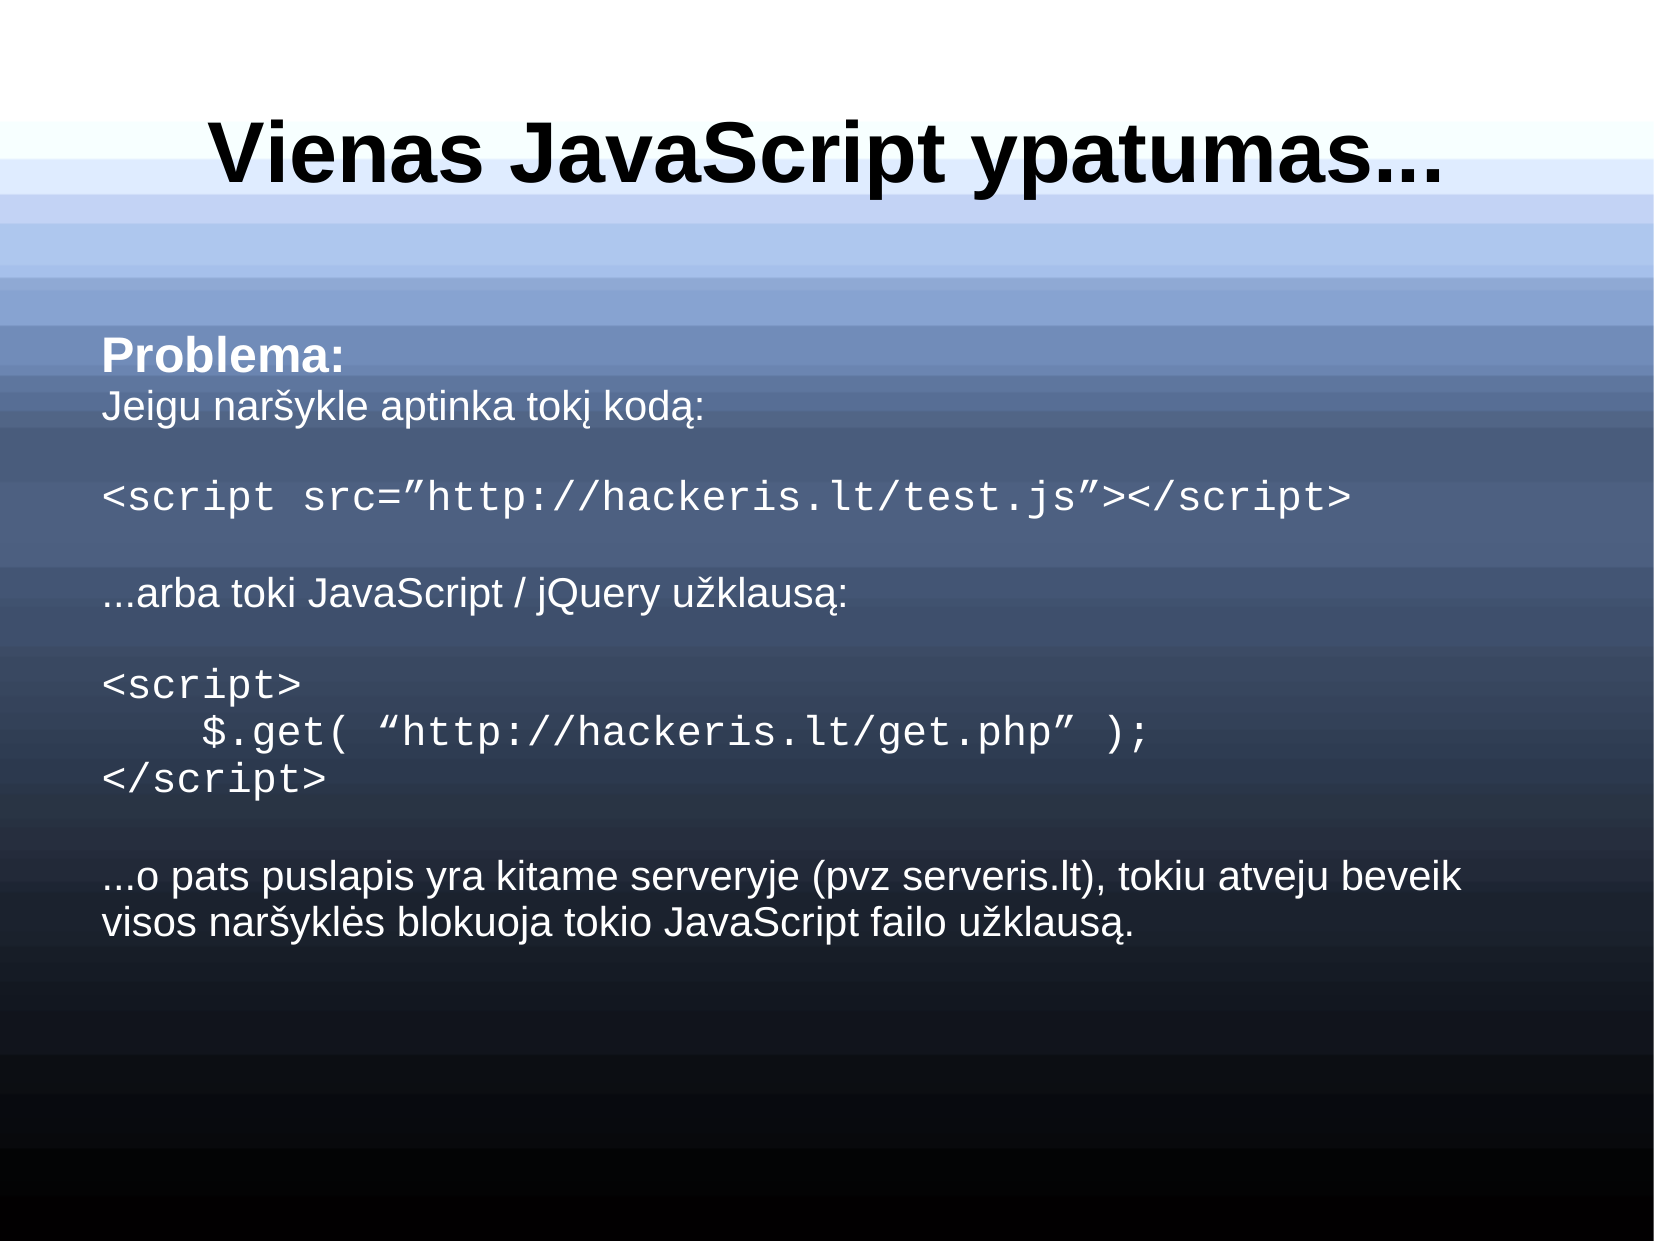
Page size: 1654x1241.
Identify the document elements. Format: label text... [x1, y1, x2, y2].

text_box Problema: Jeigu naršykle aptinka tokį kodą: <script src=”http://hackeris.lt/test.js”></script> ...arba toki JavaScript / jQuery užklausą: <script> $.get( “http://hackeris.lt/get.php” ); </script> ...o pats puslapis yra kitame serveryje (pvz serveris.lt), tokiu atveju beveik visos naršyklės blokuoja tokio JavaScript failo užklausą. [86, 319, 1580, 1126]
picture [0, 0, 1654, 1241]
title Vienas JavaScript ypatumas... [82, 49, 1571, 257]
